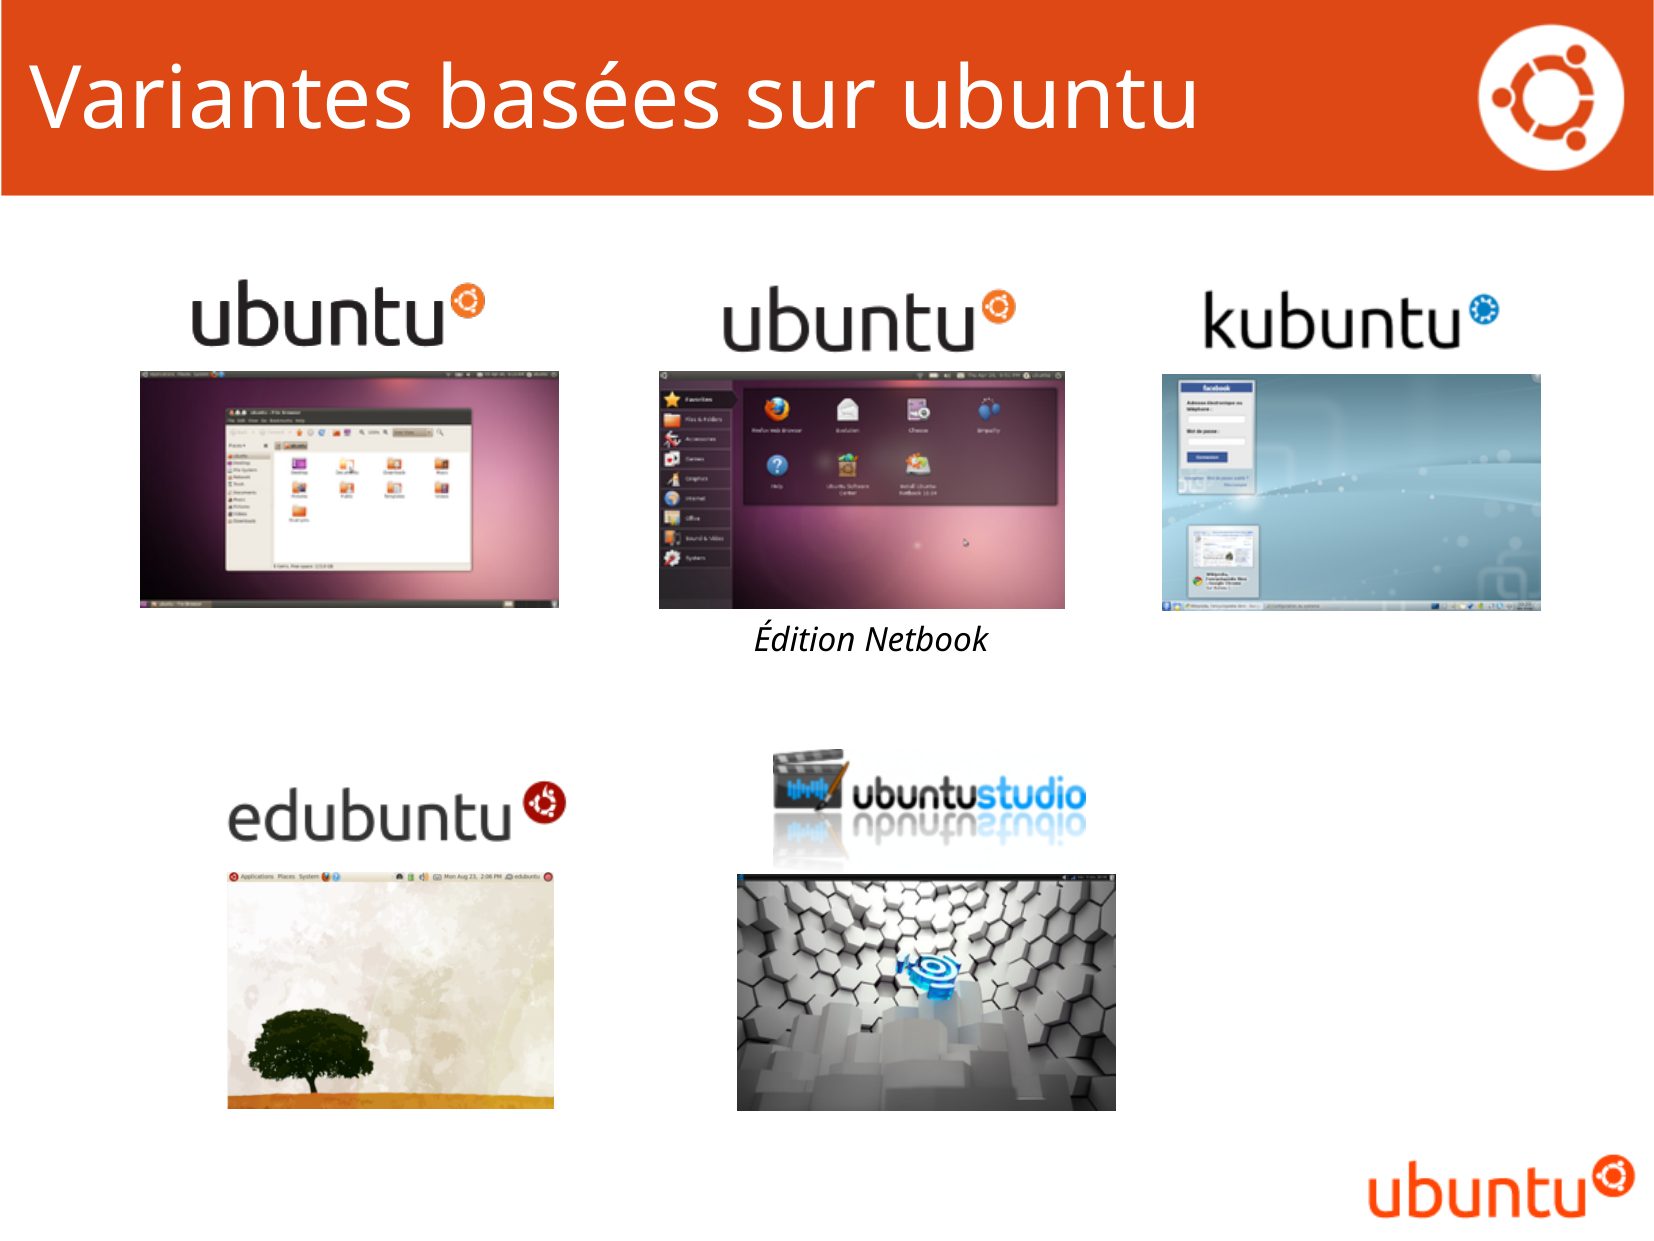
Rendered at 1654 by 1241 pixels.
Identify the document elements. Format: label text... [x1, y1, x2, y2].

title Variantes basées sur ubuntu [29, 18, 1459, 170]
text_box Édition Netbook [753, 615, 1083, 704]
picture [0, 0, 1654, 1241]
